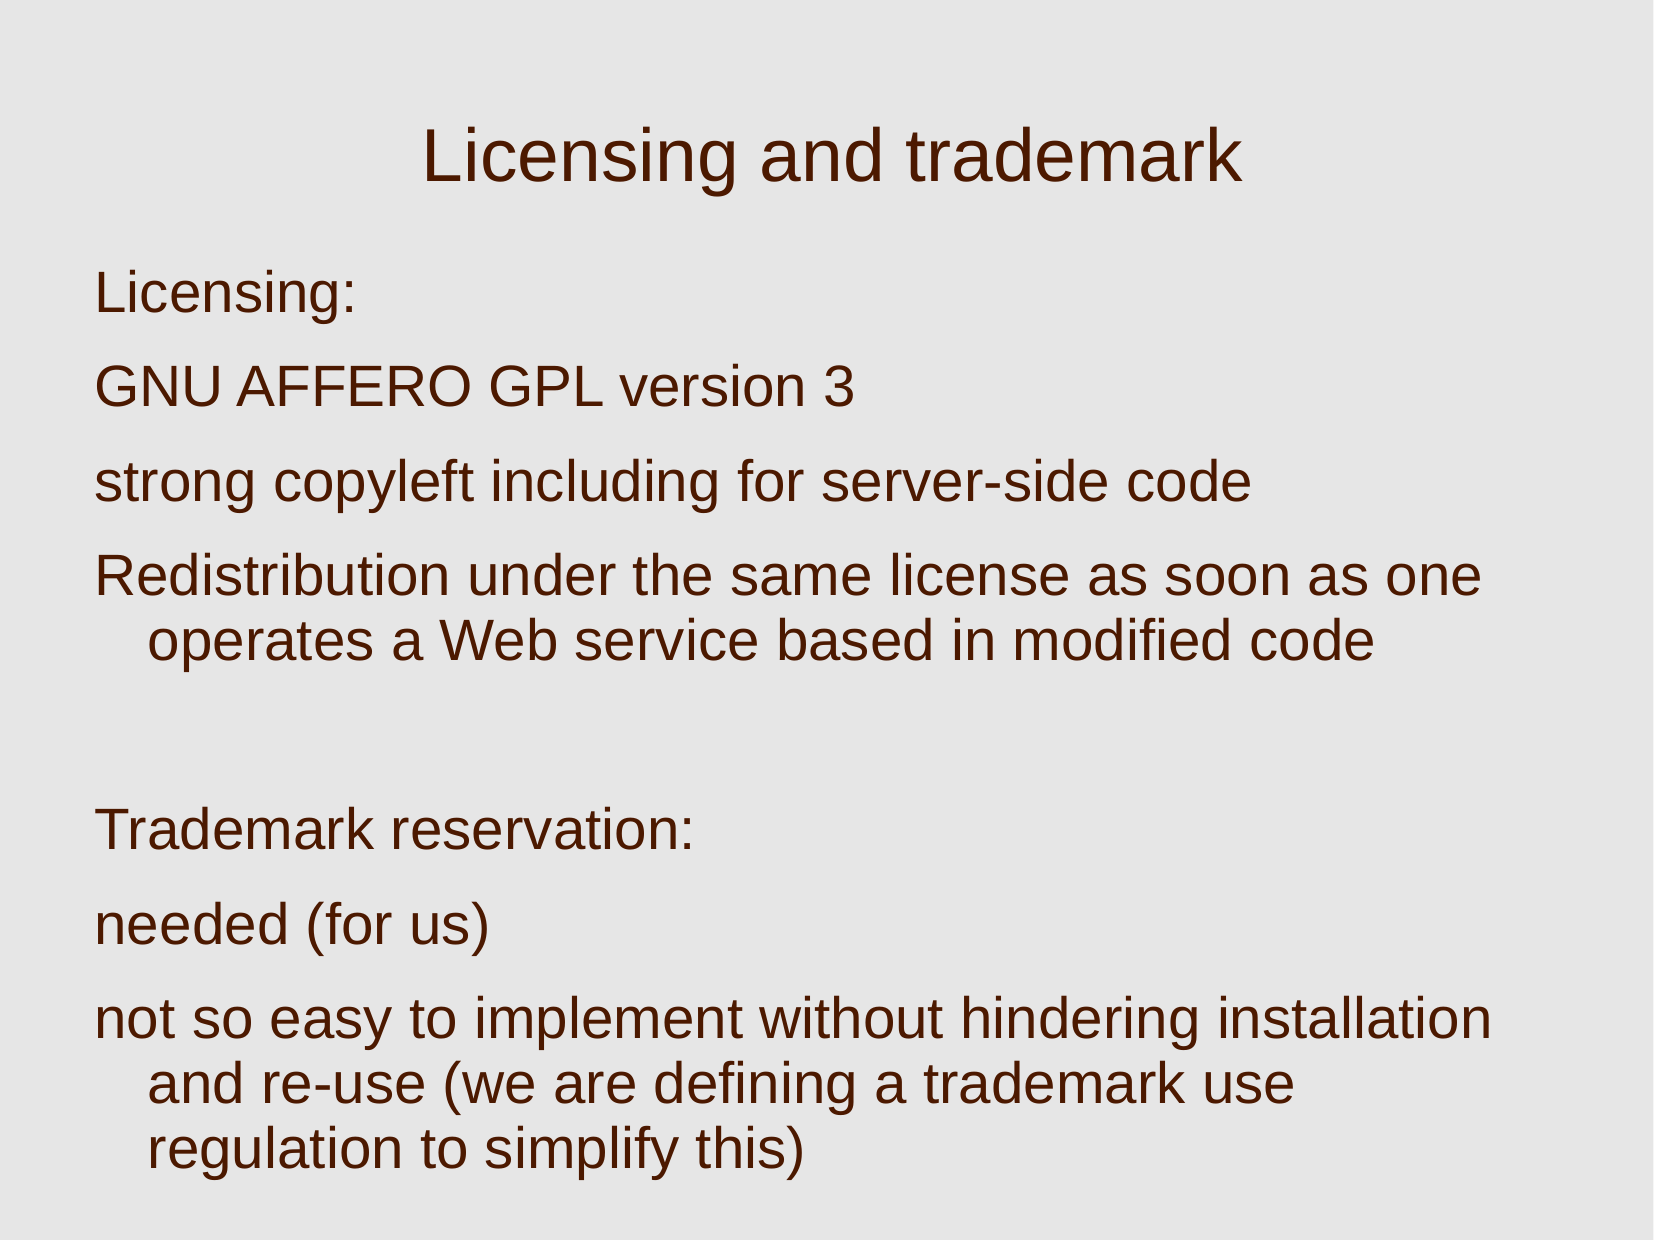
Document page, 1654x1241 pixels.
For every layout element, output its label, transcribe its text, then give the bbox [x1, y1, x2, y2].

title Licensing and trademark [88, 59, 1577, 252]
list Licensing: GNU AFFERO GPL version 3 strong copyleft including for server-side code Redistribution under the same license as soon as one operates a Web service based in modified code Trademark reservation: needed (for us) not so easy to implement without hindering installation and re-use (we are defining a trademark use regulation to simplify this) [76, 259, 1565, 1182]
